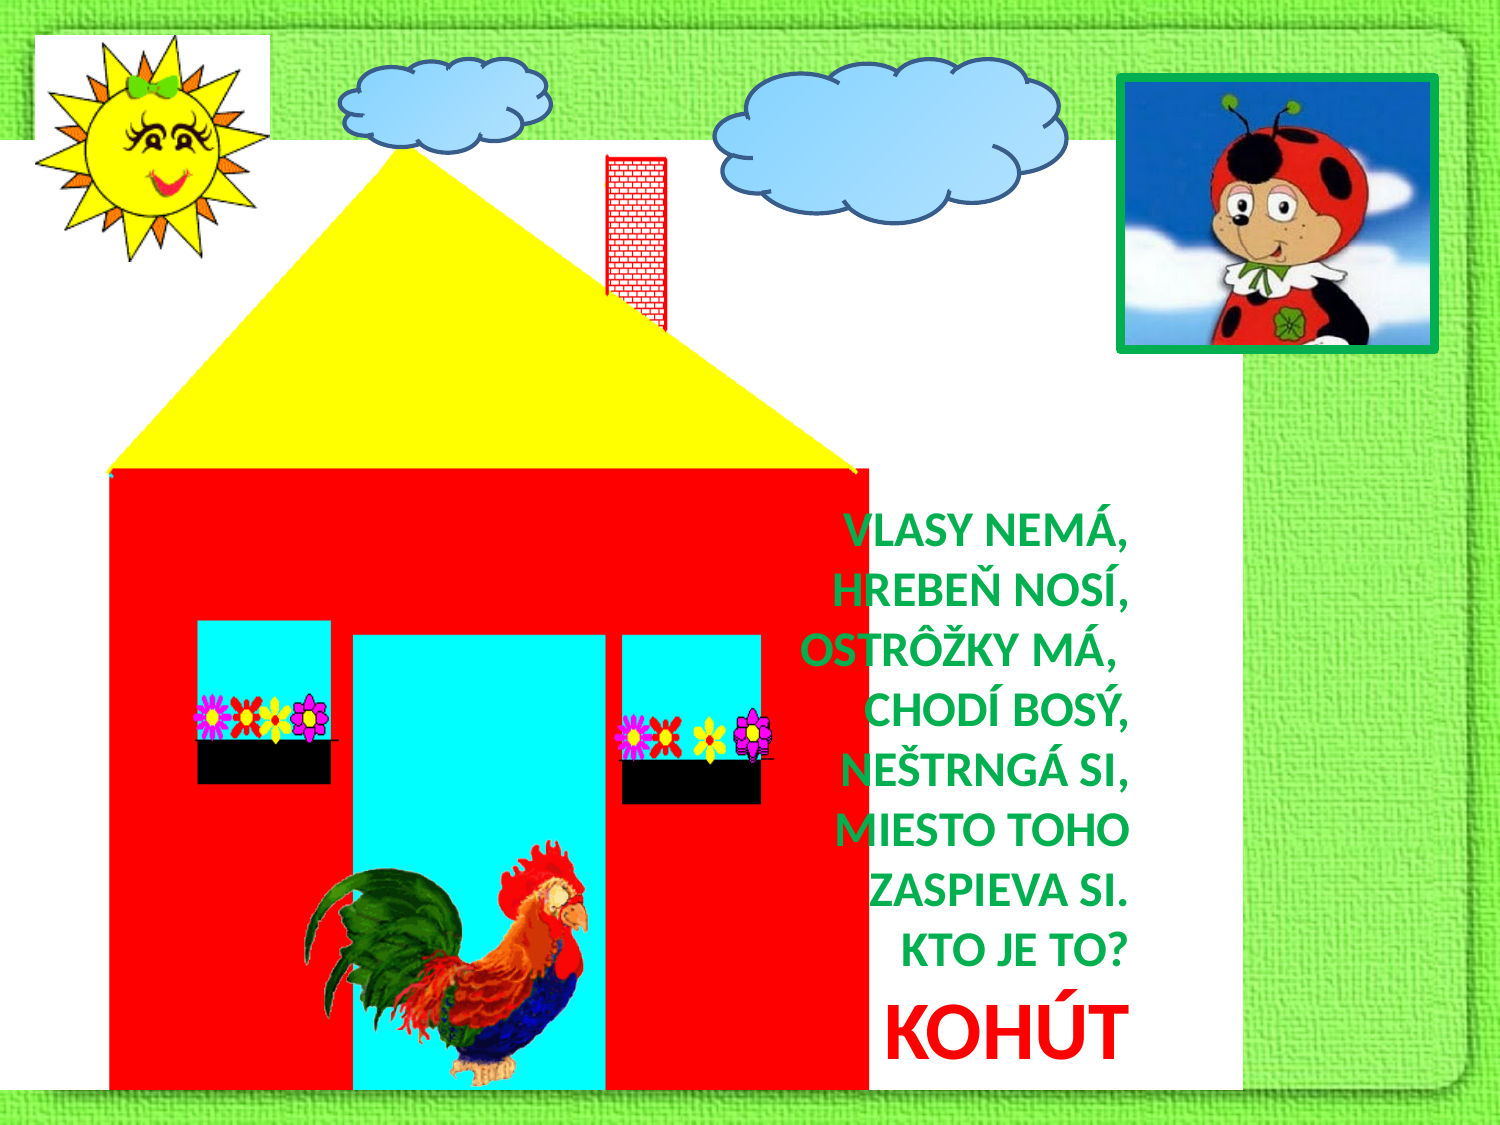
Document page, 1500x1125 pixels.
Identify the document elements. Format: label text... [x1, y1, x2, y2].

text_box VLASY NEMÁ, HREBEŇ NOSÍ, OSTRÔŽKY MÁ, CHODÍ BOSÝ, NEŠTRNGÁ SI, MIESTO TOHO ZASPIEVA SI. KTO JE TO? KOHÚT [785, 489, 1418, 1084]
text_box [339, 58, 551, 153]
picture [0, 35, 1243, 1091]
text_box [714, 59, 1067, 224]
picture [1125, 82, 1430, 345]
